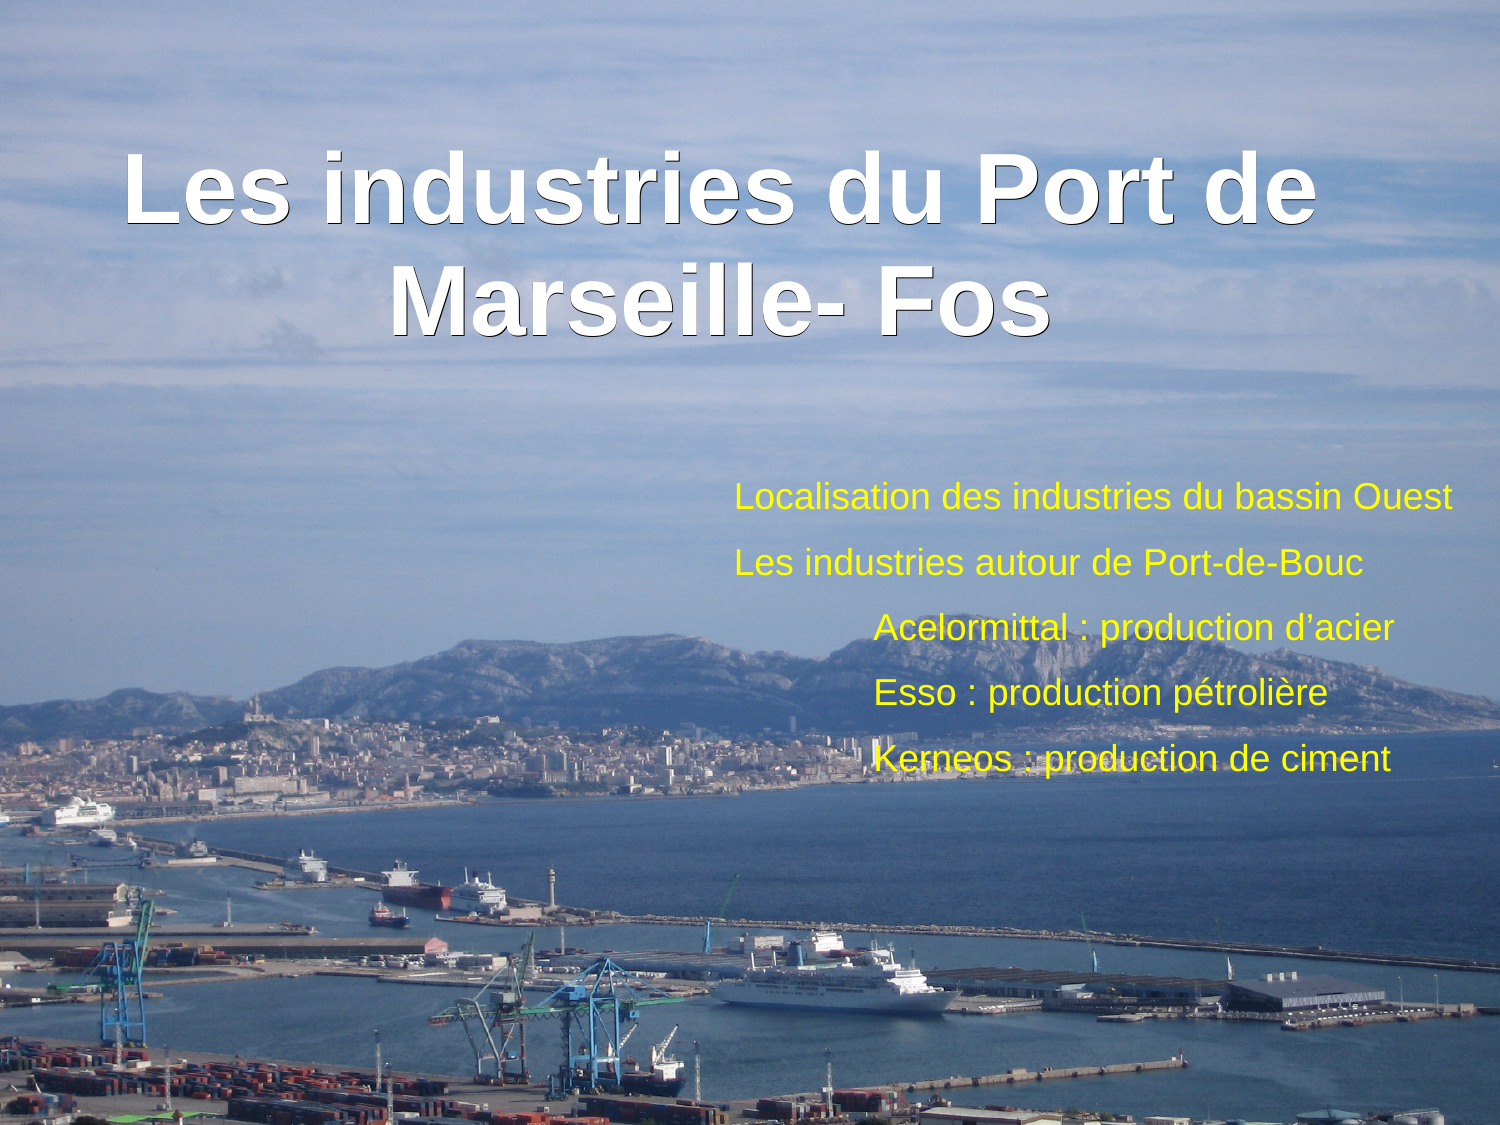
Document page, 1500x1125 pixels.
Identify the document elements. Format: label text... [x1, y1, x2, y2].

text_box Localisation des industries du bassin Ouest Les industries autour de Port-de-Bouc Acelormittal : production d’acier Esso : production pétrolière Kerneos : production de ciment [708, 467, 1500, 787]
picture [0, 0, 1500, 1125]
text_box Les industries du Port de Marseille- Fos [76, 125, 1365, 365]
